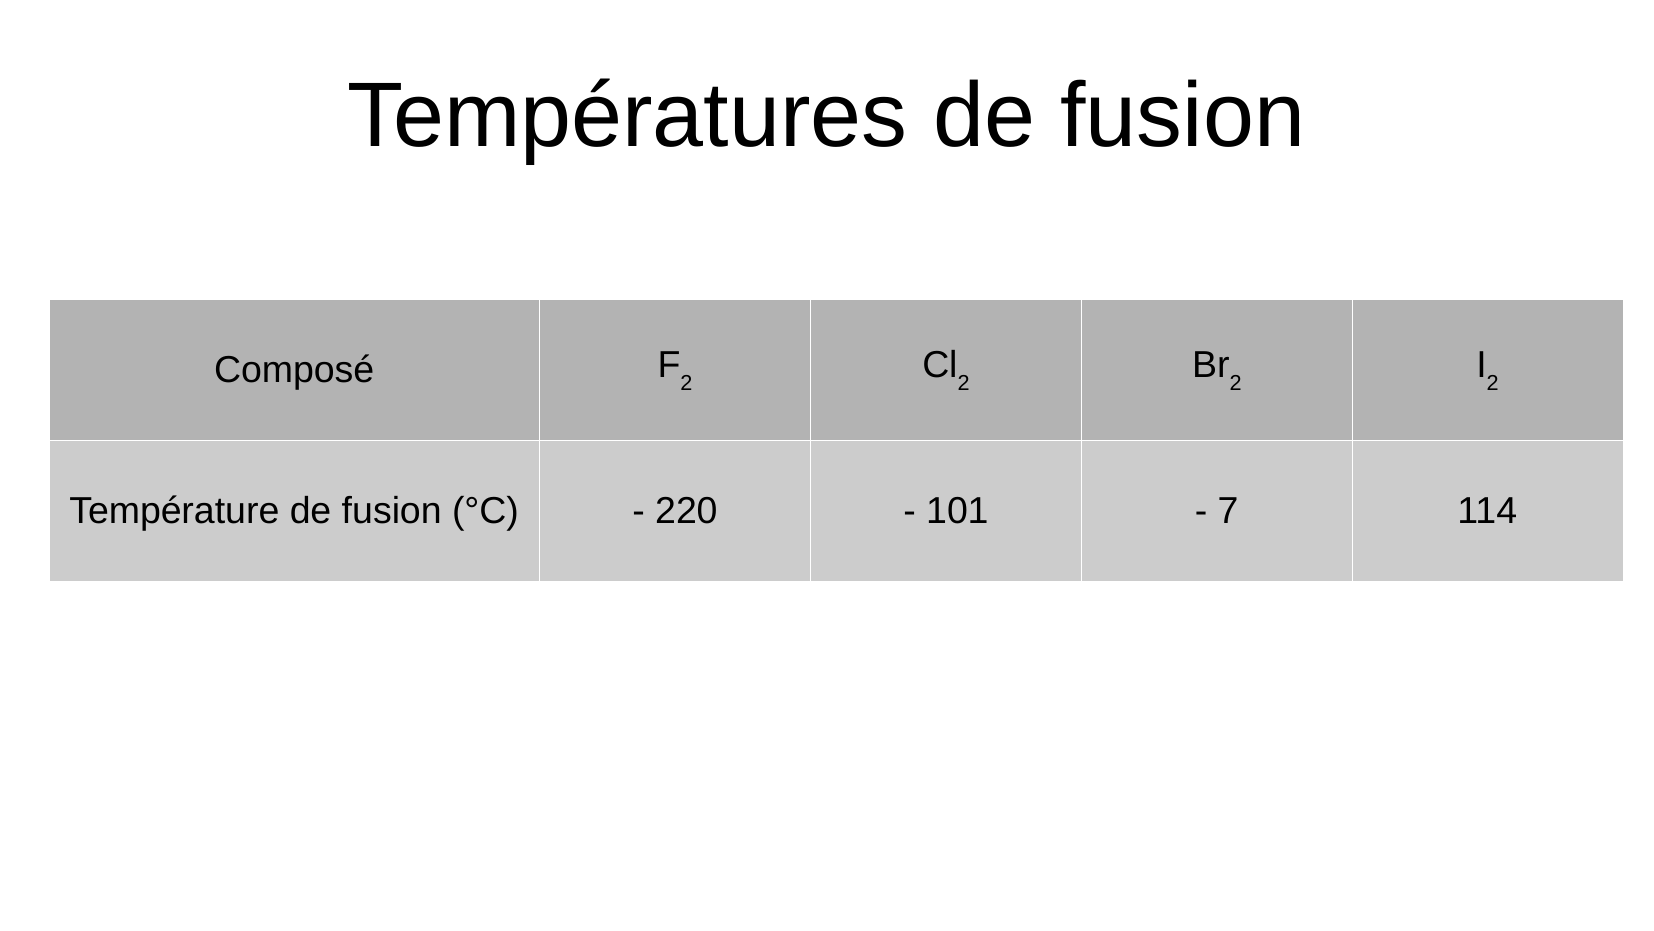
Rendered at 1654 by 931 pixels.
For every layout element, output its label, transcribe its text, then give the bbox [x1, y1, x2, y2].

table_cell 114 [1353, 441, 1623, 581]
table_cell - 220 [540, 441, 810, 581]
table_header I2 [1353, 300, 1623, 440]
table_cell Température de fusion (°C) [50, 441, 539, 581]
table_cell - 101 [811, 441, 1081, 581]
table_header F2 [540, 300, 810, 440]
table_header Composé [50, 300, 539, 440]
title Températures de fusion [82, 37, 1571, 193]
table_header Cl2 [811, 300, 1081, 440]
table_header Br2 [1082, 300, 1352, 440]
table_cell - 7 [1082, 441, 1352, 581]
